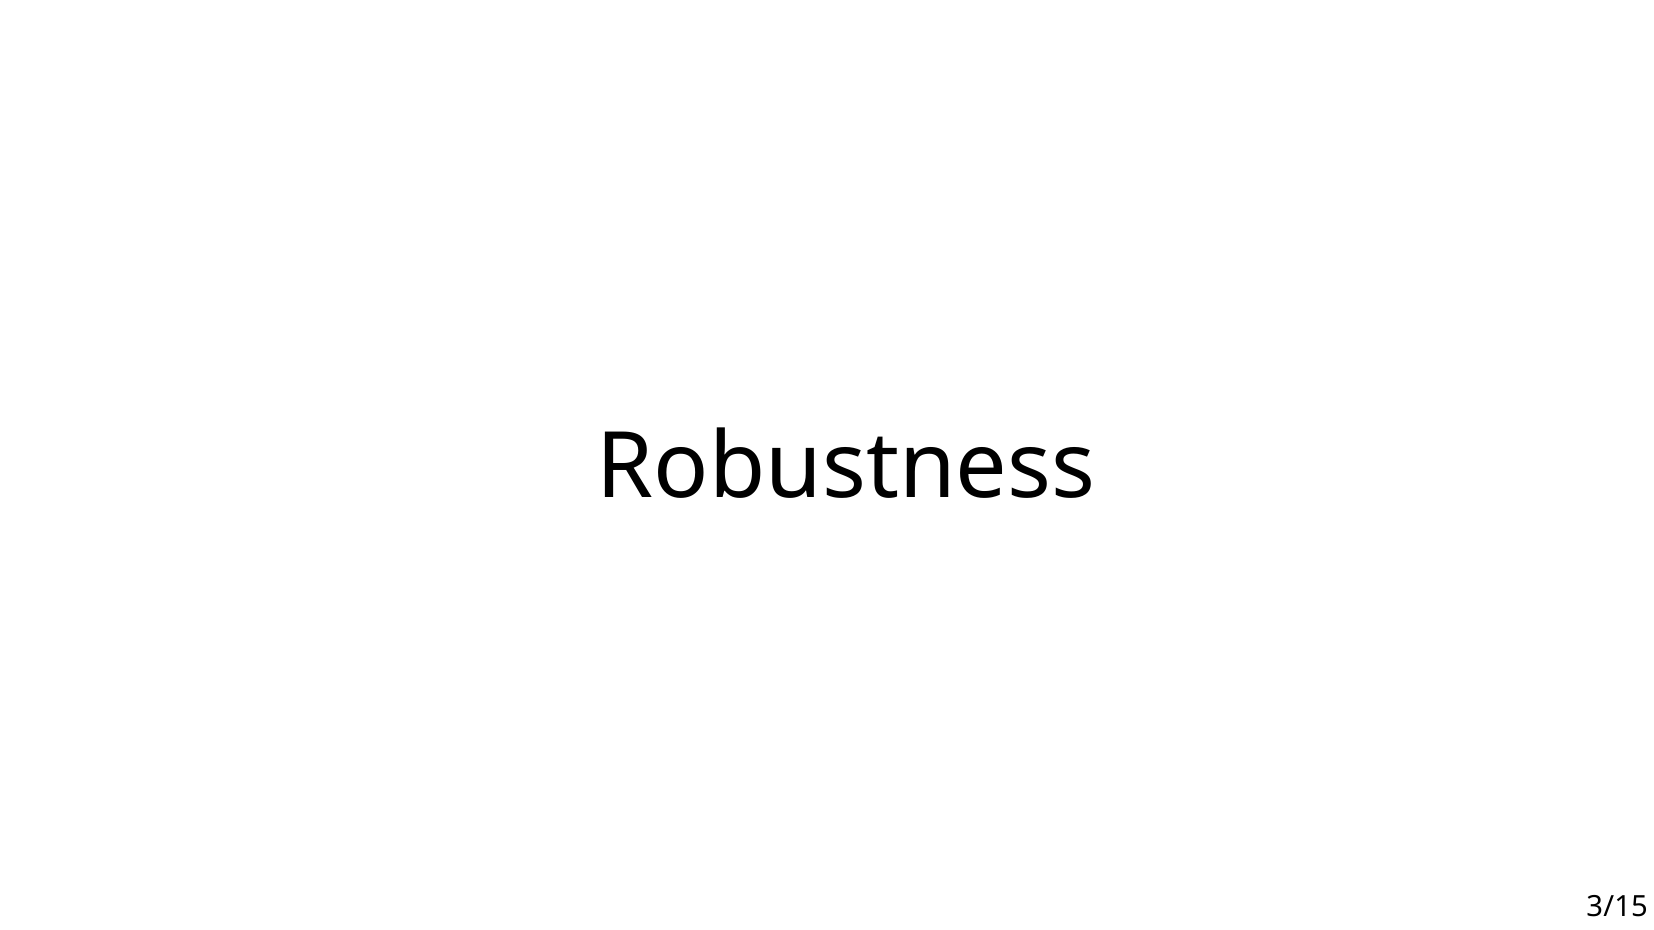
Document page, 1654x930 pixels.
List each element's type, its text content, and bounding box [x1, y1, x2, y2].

title Robustness [102, 308, 1591, 617]
